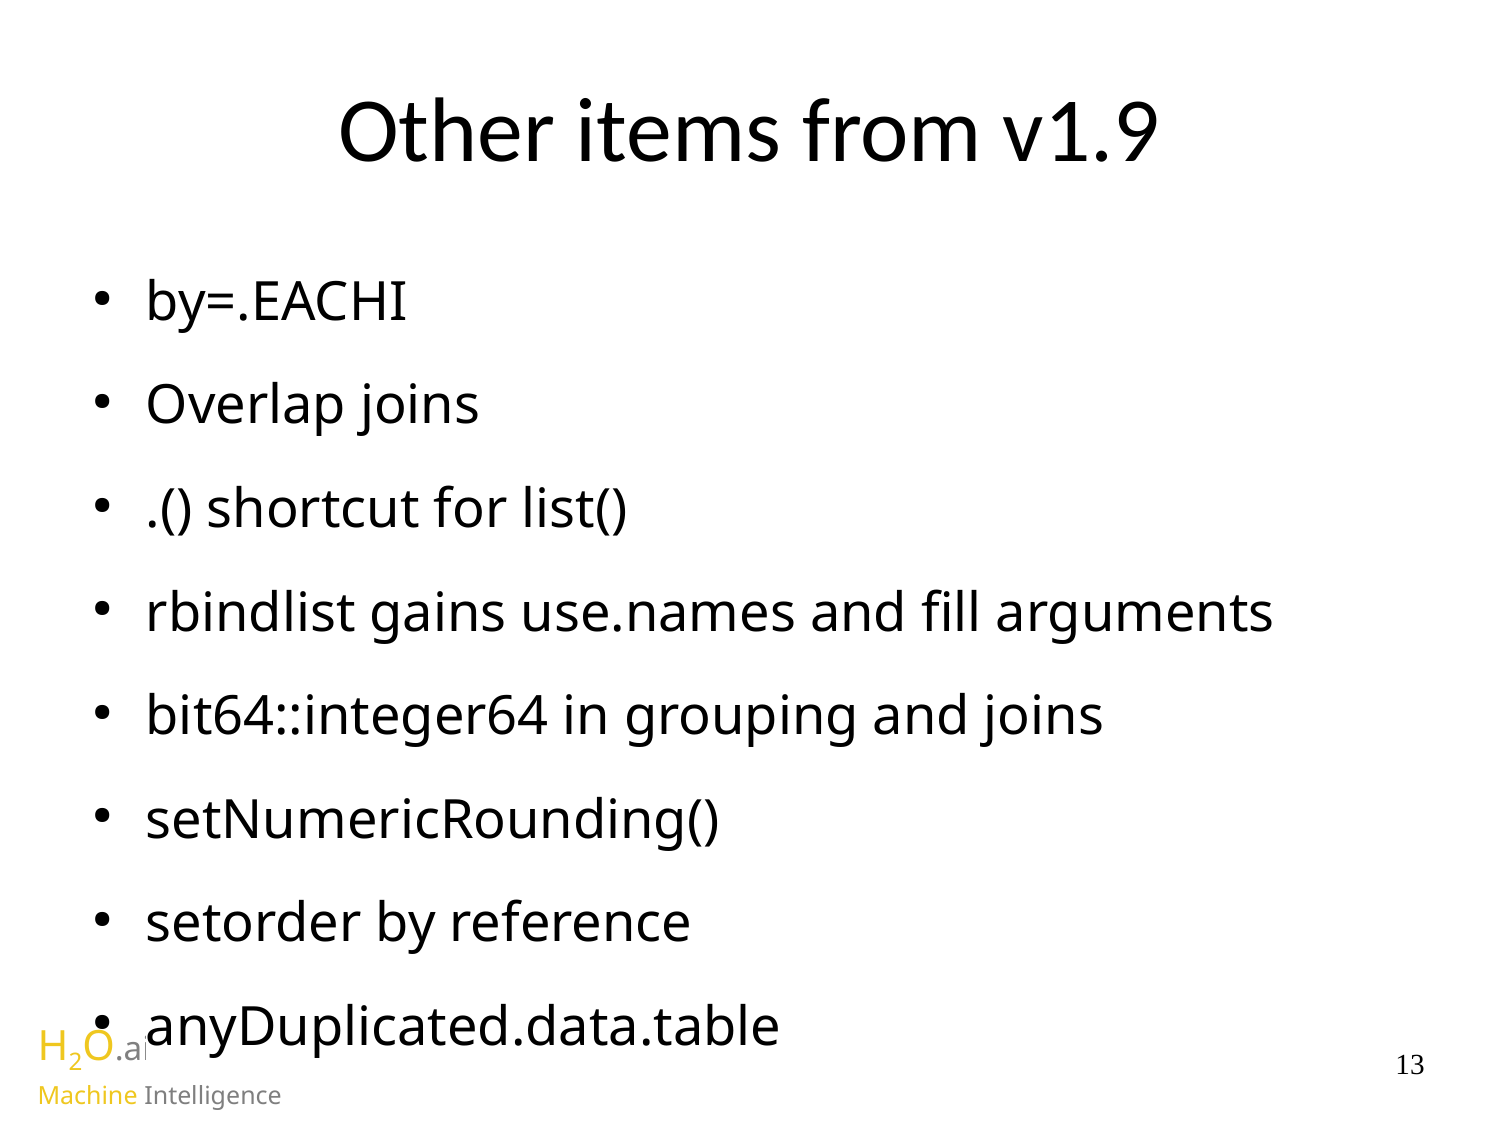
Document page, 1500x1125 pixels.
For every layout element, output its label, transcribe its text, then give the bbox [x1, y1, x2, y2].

list by=.EACHI Overlap joins .() shortcut for list() rbindlist gains use.names and fill arguments bit64::integer64 in grouping and joins setNumericRounding() setorder by reference anyDuplicated.data.table [75, 262, 1425, 1125]
title Other items from v1.9 [75, 15, 1425, 262]
